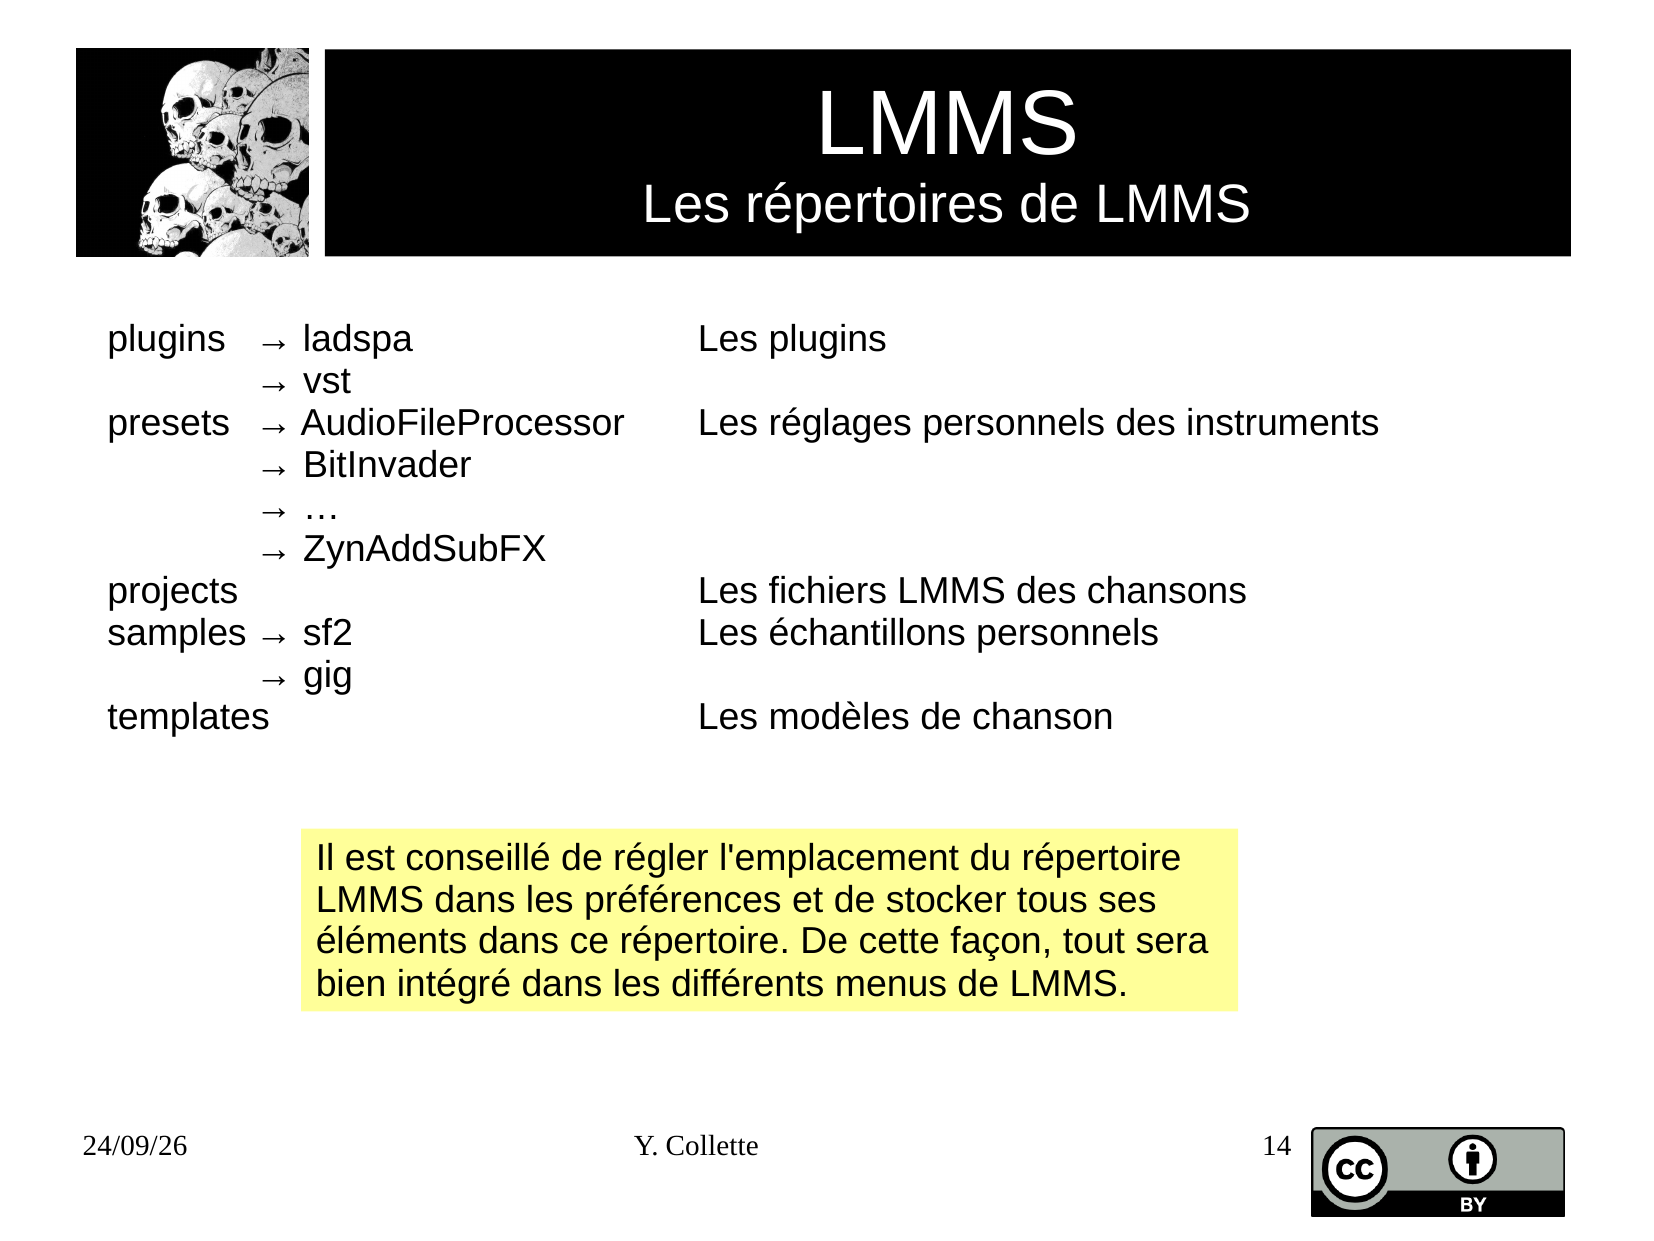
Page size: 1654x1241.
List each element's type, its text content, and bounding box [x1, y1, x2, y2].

text_box Il est conseillé de régler l'emplacement du répertoire LMMS dans les préférences et de stocker tous ses éléments dans ce répertoire. De cette façon, tout sera bien intégré dans les différents menus de LMMS. [301, 828, 1239, 1012]
picture [76, 48, 309, 257]
picture [1311, 1127, 1565, 1217]
text_box plugins → ladspa Les plugins → vst presets → AudioFileProcessor Les réglages personnels des instruments → BitInvader → … → ZynAddSubFX projects Les fichiers LMMS des chansons samples → sf2 Les échantillons personnels → gig templates Les modèles de chanson [92, 309, 1417, 787]
title LMMS Les répertoires de LMMS [324, 49, 1571, 257]
